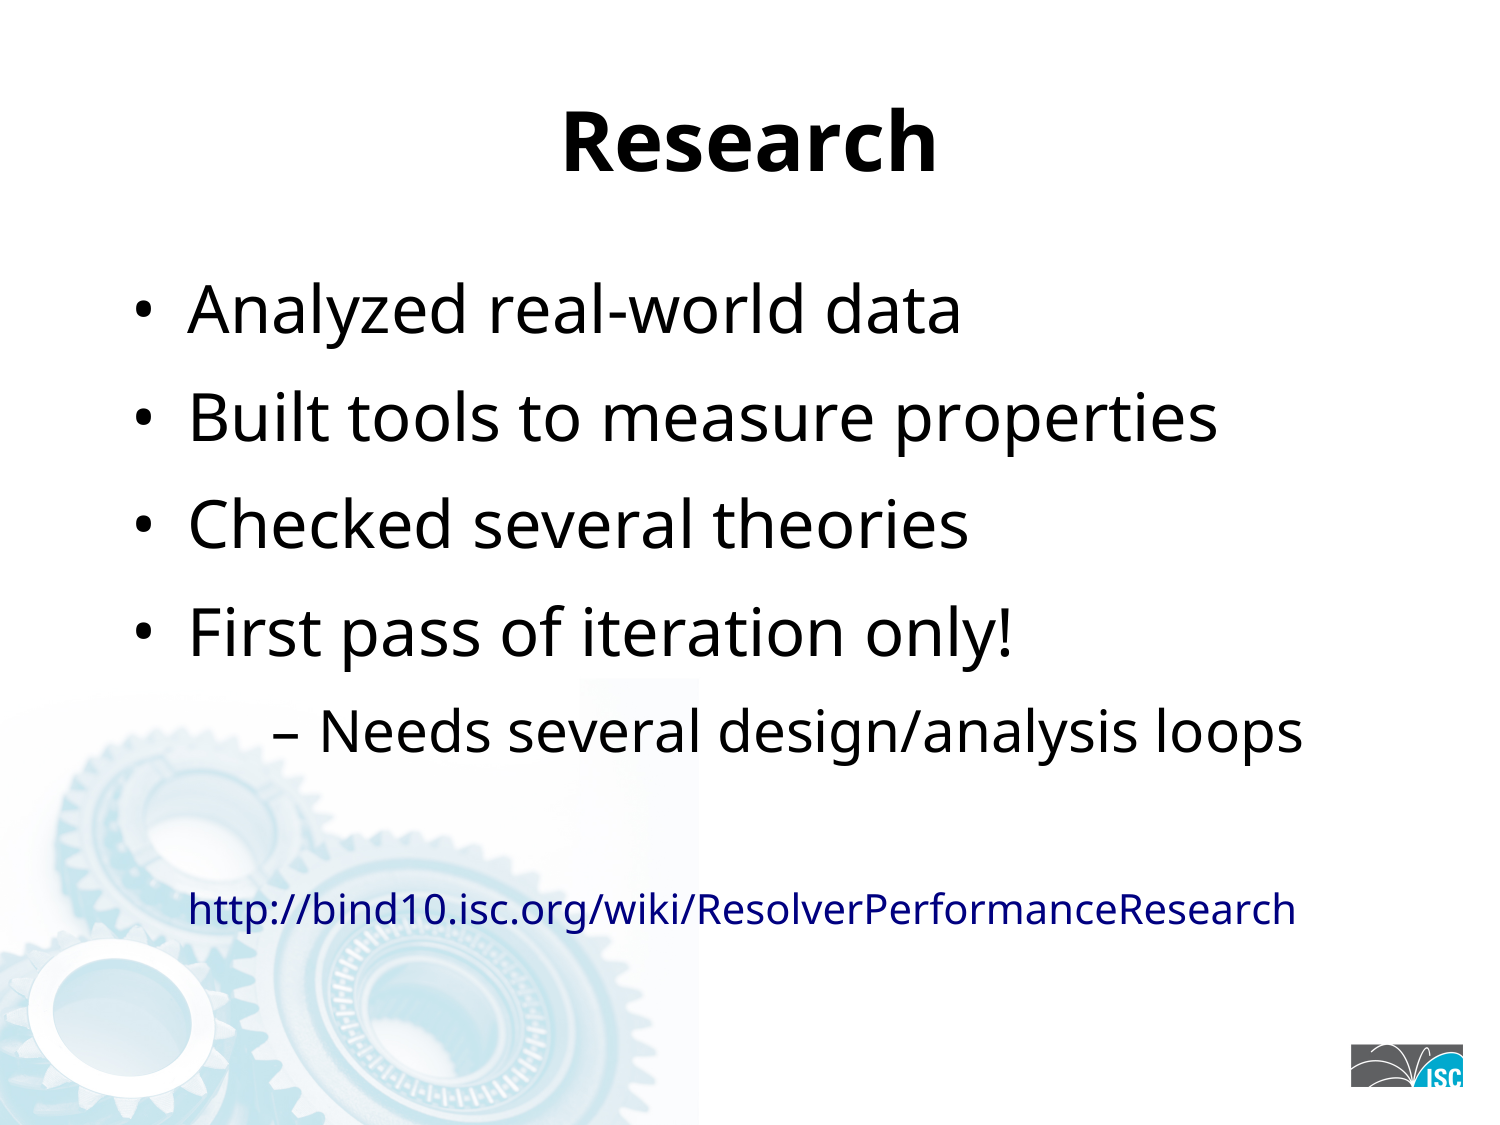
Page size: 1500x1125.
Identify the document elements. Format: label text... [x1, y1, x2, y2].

list Analyzed real-world data Built tools to measure properties Checked several theories First pass of iteration only! Needs several design/analysis loops http://bind10.isc.org/wiki/ResolverPerformanceResearch [75, 262, 1426, 1006]
picture [0, 0, 1500, 1125]
title Research [75, 31, 1426, 247]
